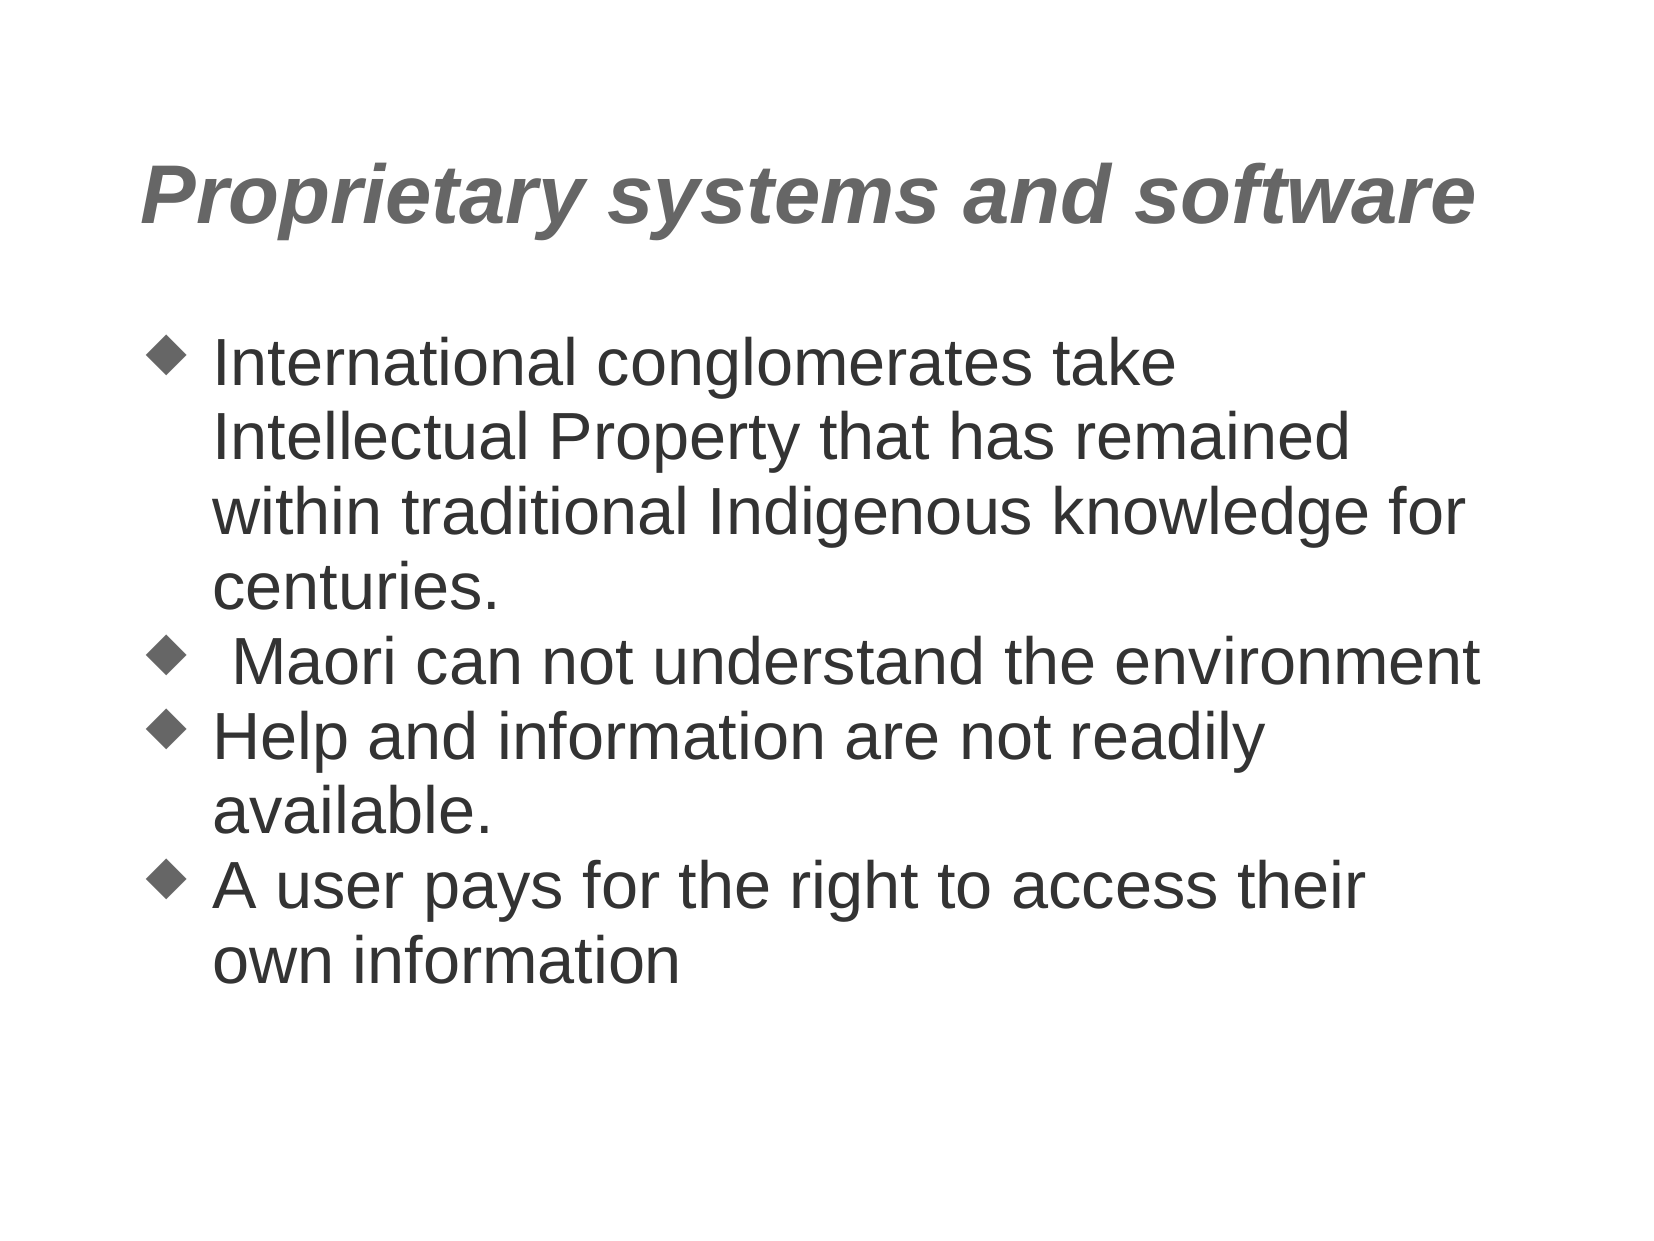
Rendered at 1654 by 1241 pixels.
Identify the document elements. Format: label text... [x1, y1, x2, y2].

title Proprietary systems and software [82, 90, 1536, 298]
list International conglomerates take Intellectual Property that has remained within traditional Indigenous knowledge for centuries. Maori can not understand the environment Help and information are not readily available. A user pays for the right to access their own information [129, 324, 1489, 998]
